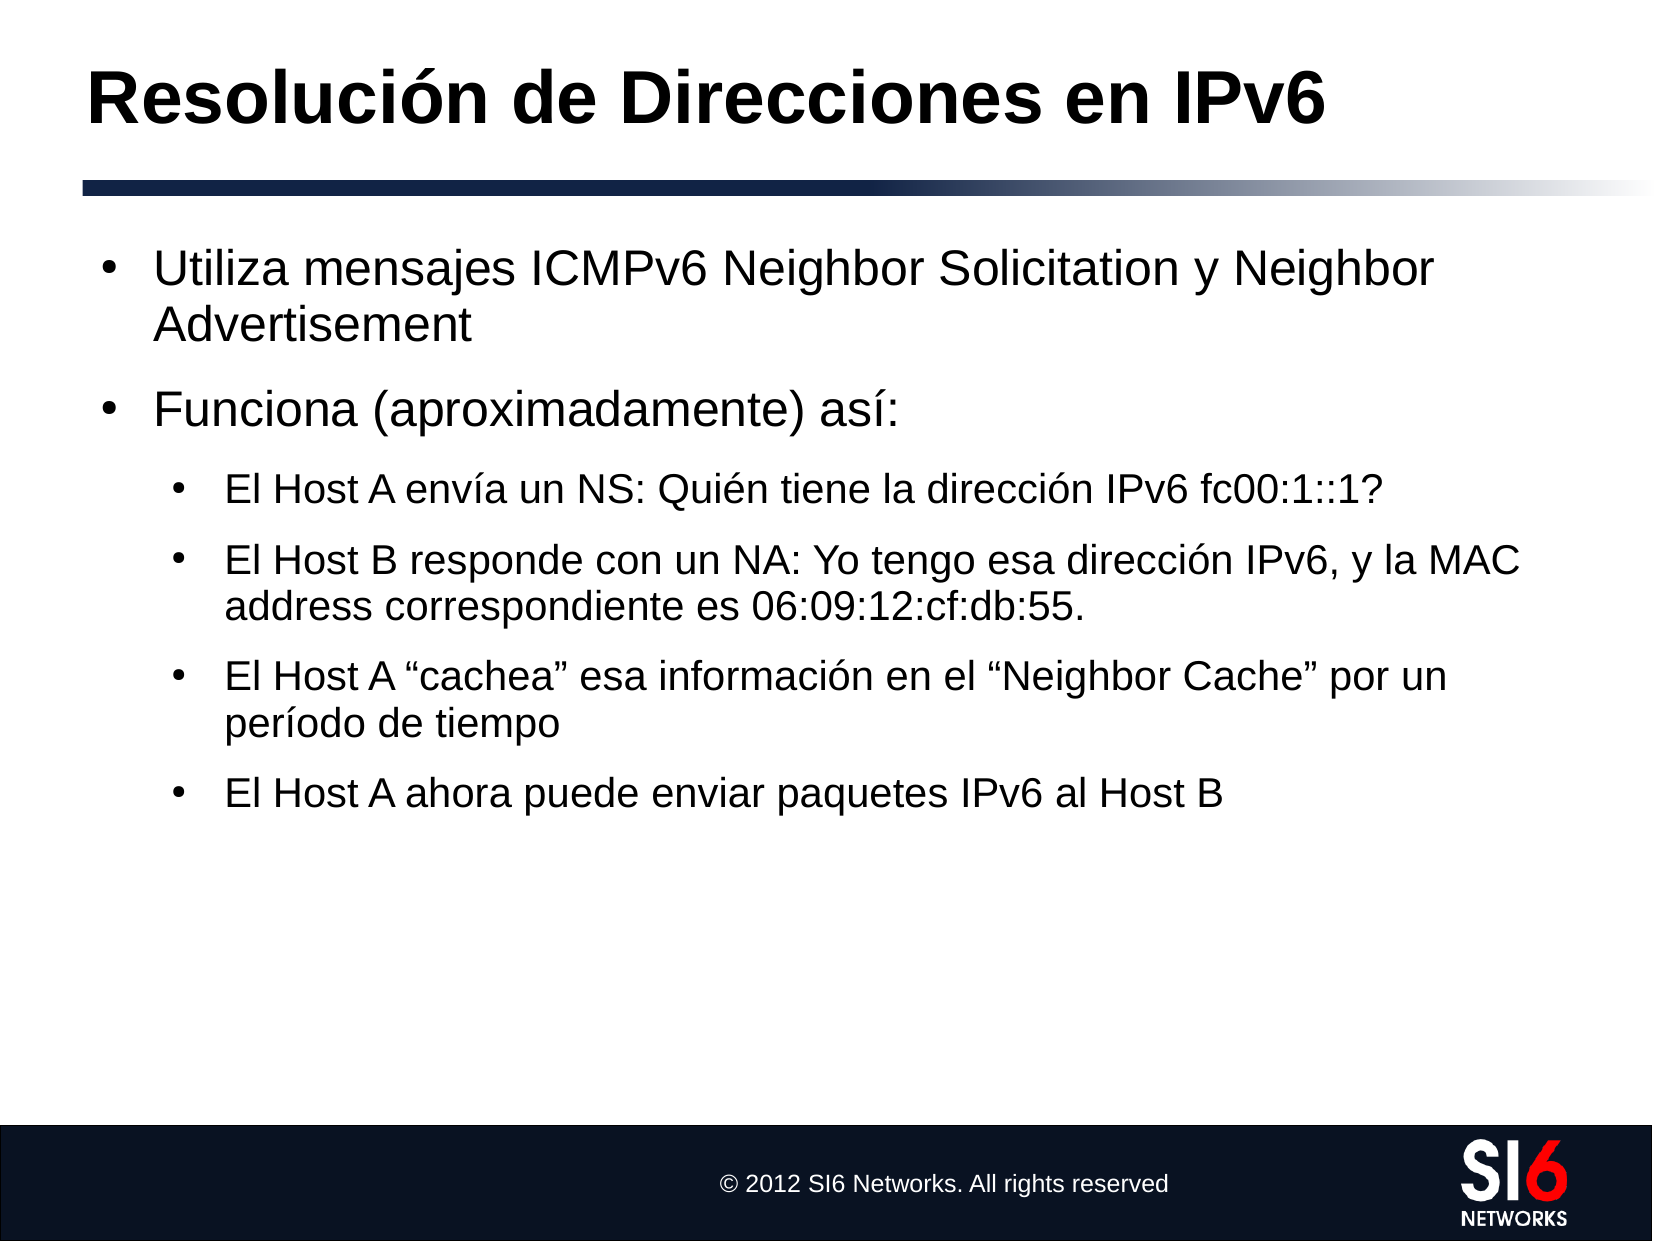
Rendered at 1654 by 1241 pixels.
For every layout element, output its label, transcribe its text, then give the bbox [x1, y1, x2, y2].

list Utiliza mensajes ICMPv6 Neighbor Solicitation y Neighbor Advertisement Funciona (aproximadamente) así: El Host A envía un NS: Quién tiene la dirección IPv6 fc00:1::1? El Host B responde con un NA: Yo tengo esa dirección IPv6, y la MAC address correspondiente es 06:09:12:cf:db:55. El Host A “cachea” esa información en el “Neighbor Cache” por un período de tiempo El Host A ahora puede enviar paquetes IPv6 al Host B [82, 240, 1571, 1059]
title Resolución de Direcciones en IPv6 [86, 30, 1576, 166]
picture [1461, 1139, 1567, 1226]
